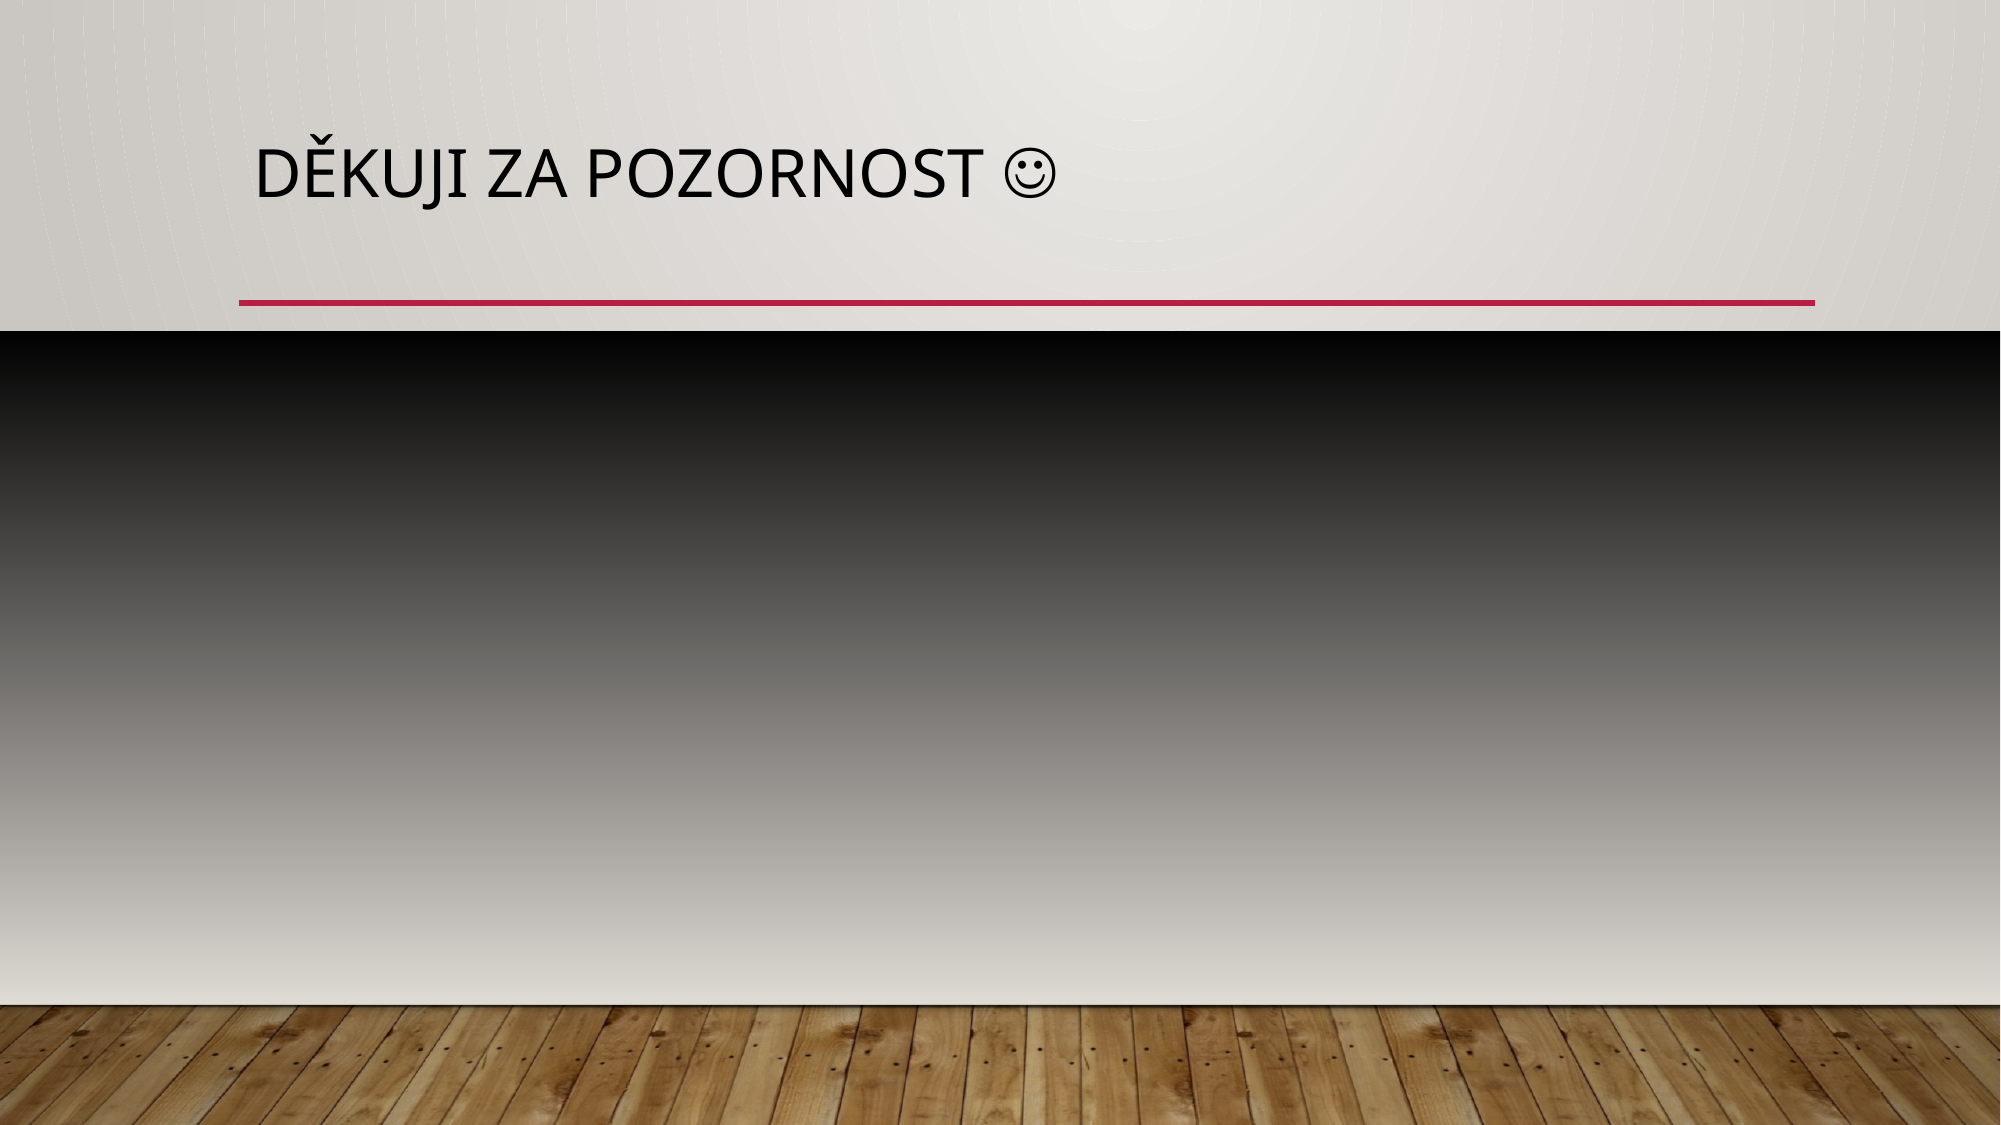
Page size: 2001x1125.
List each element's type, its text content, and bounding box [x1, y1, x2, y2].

title Děkuji za pozornost  [238, 131, 1814, 305]
